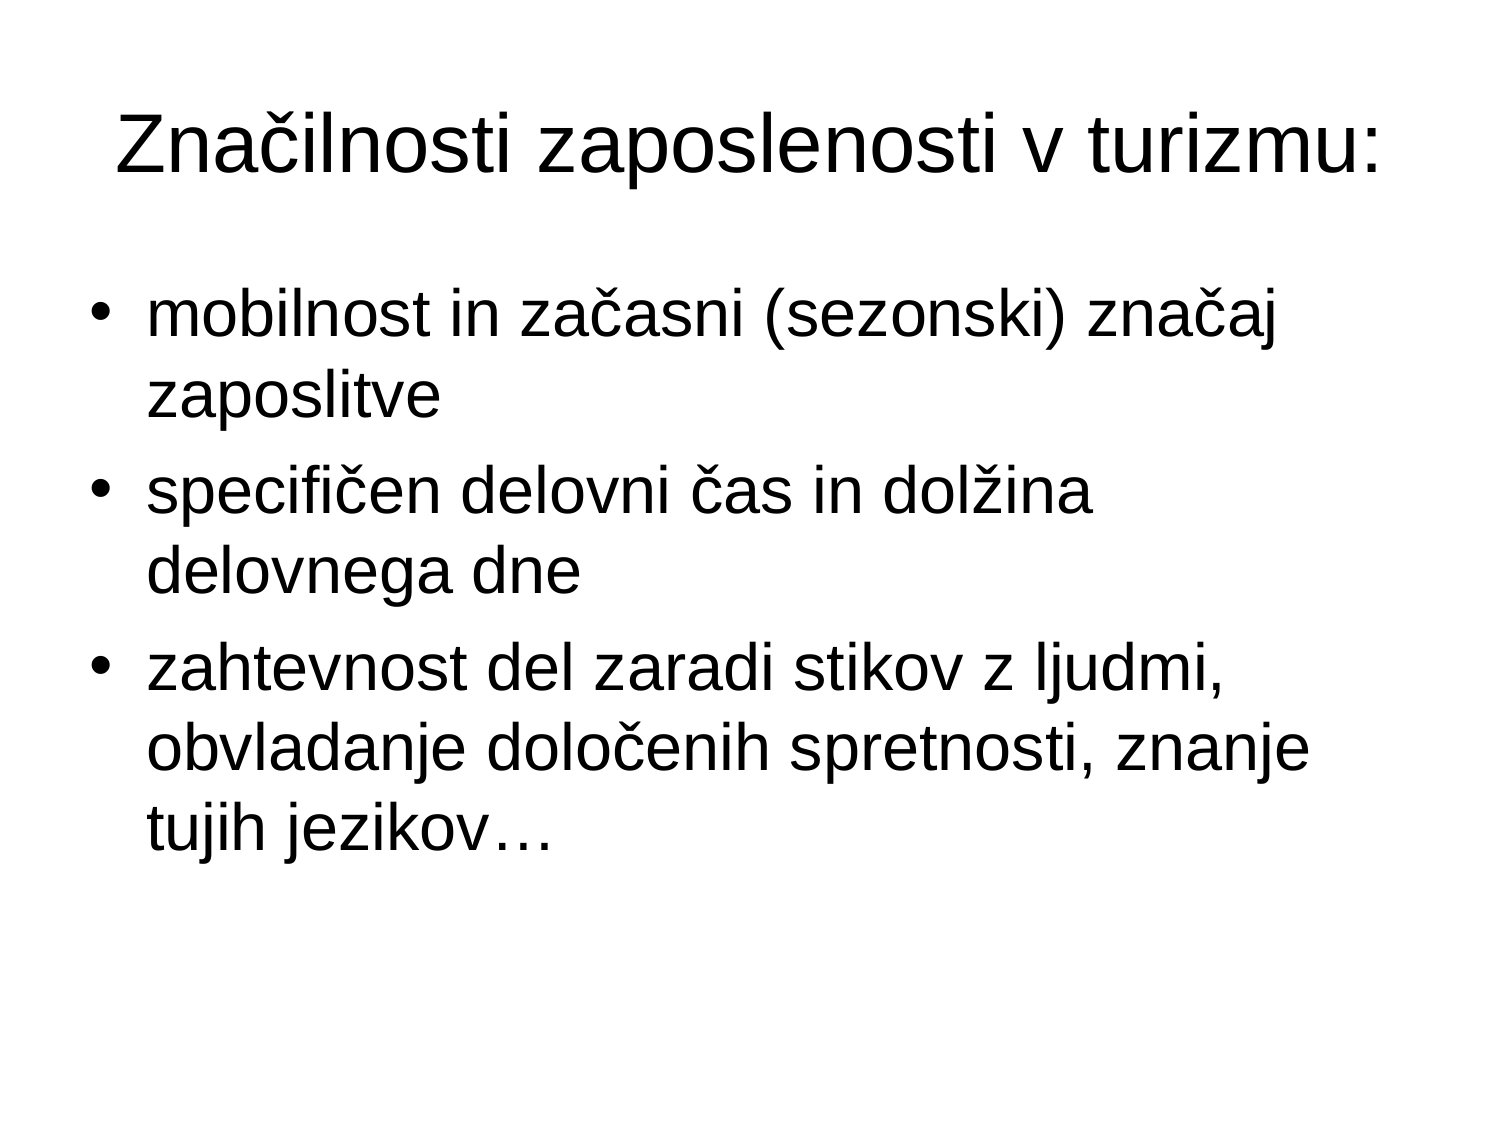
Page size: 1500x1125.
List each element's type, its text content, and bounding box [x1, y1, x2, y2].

list mobilnost in začasni (sezonski) značaj zaposlitve specifičen delovni čas in dolžina delovnega dne zahtevnost del zaradi stikov z ljudmi, obvladanje določenih spretnosti, znanje tujih jezikov… [75, 262, 1426, 1006]
title Značilnosti zaposlenosti v turizmu: [75, 45, 1426, 233]
